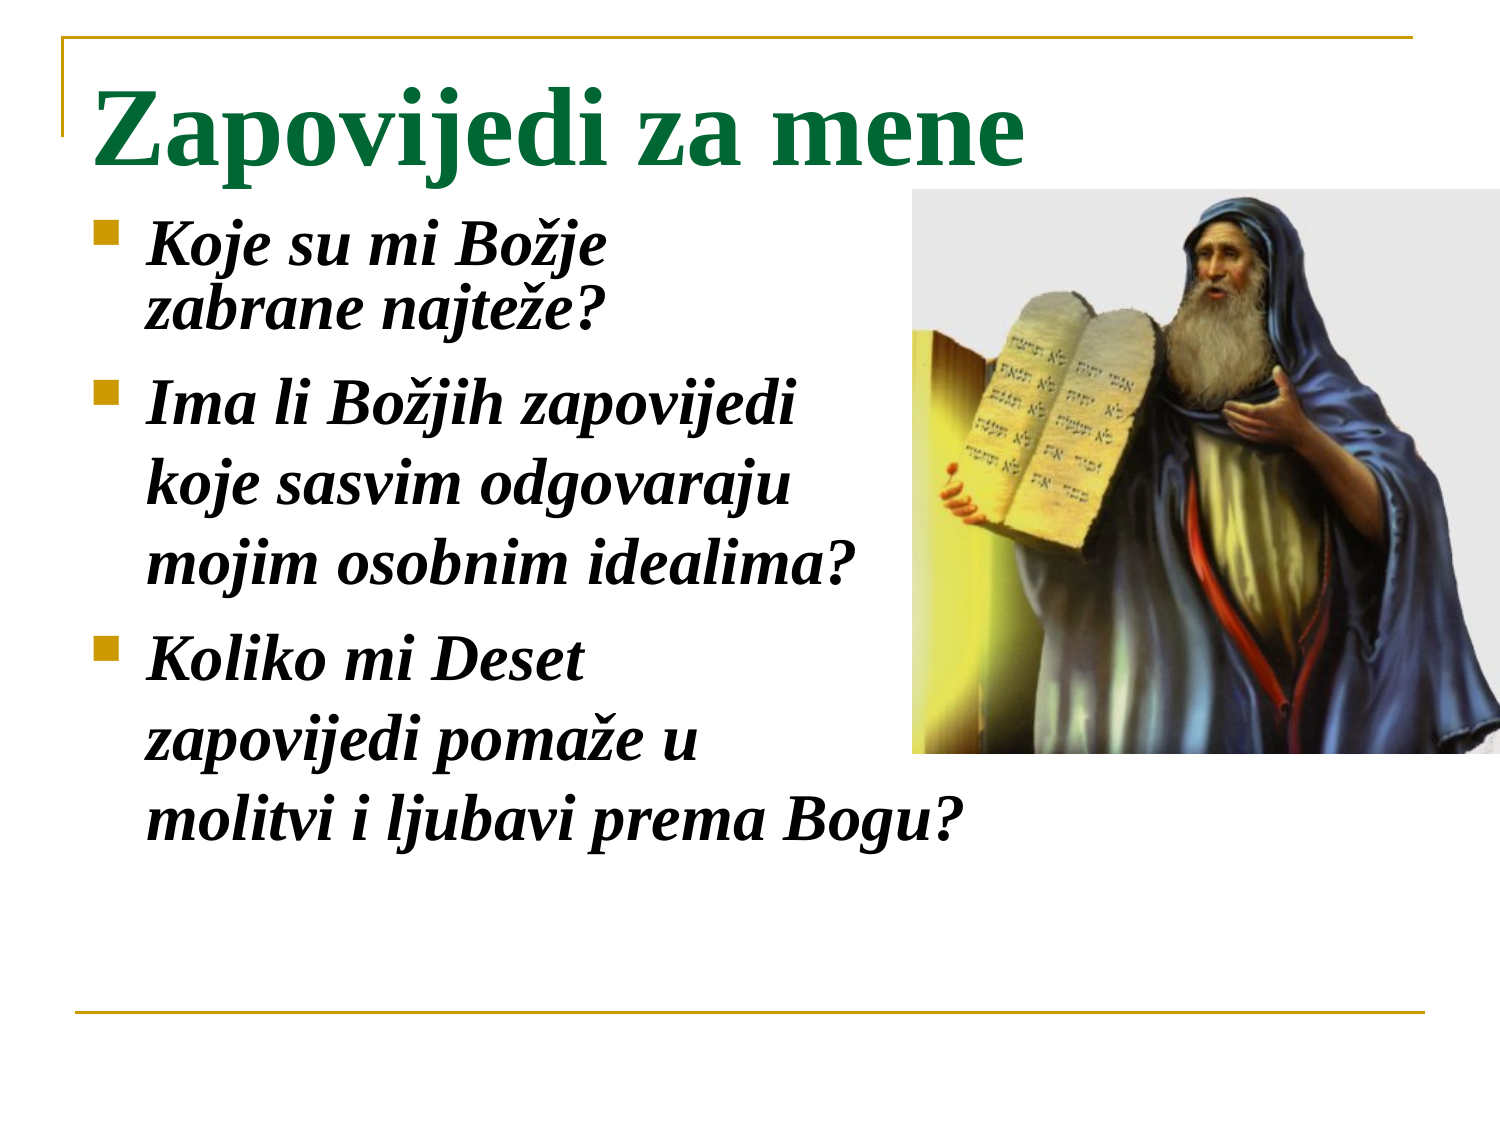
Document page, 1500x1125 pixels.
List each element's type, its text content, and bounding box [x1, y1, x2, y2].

picture [912, 189, 1500, 755]
list Koje su mi Božje zabrane najteže? Ima li Božjih zapovijedi koje sasvim odgovaraju mojim osobnim idealima? Koliko mi Deset zapovijedi pomaže u molitvi i ljubavi prema Bogu? [75, 206, 1426, 1004]
title Zapovijedi za mene [75, 45, 1426, 206]
